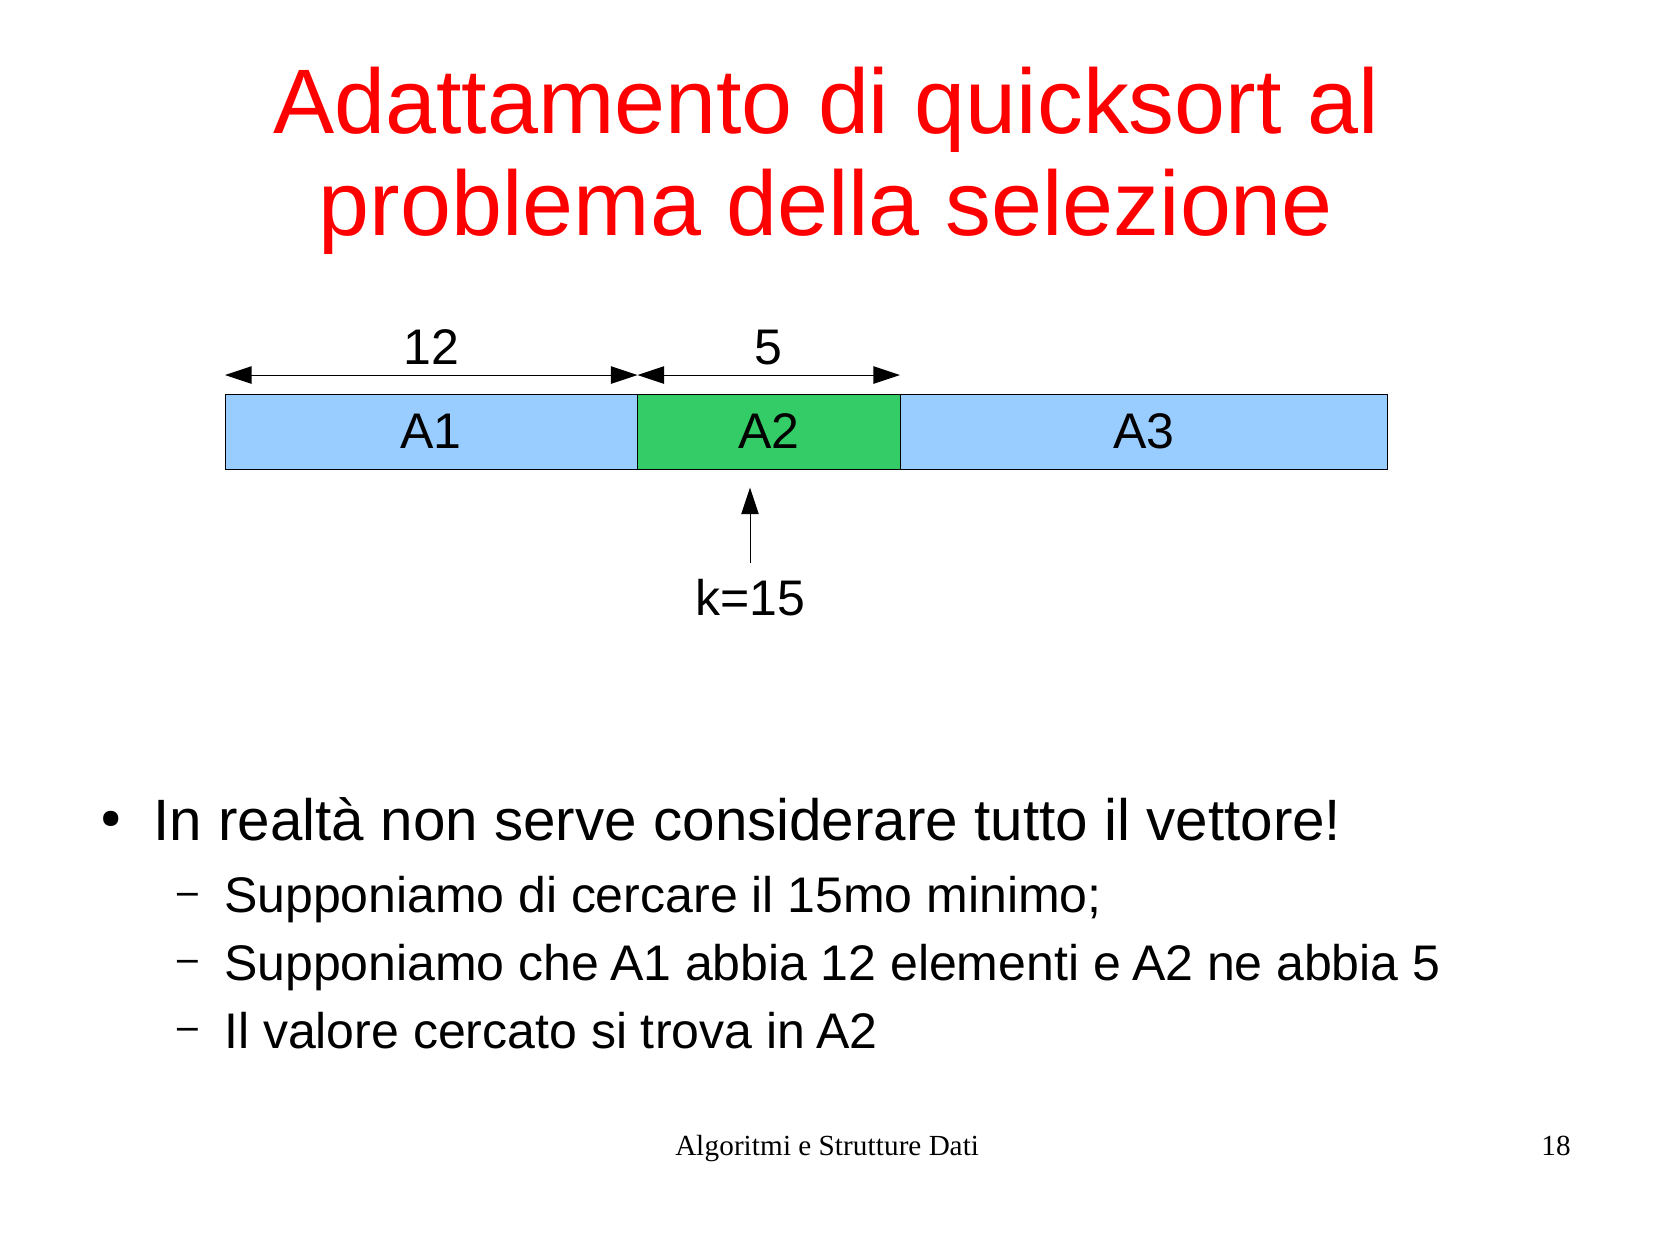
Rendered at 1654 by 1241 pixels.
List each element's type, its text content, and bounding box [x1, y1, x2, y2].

list In realtà non serve considerare tutto il vettore! Supponiamo di cercare il 15mo minimo; Supponiamo che A1 abbia 12 elementi e A2 ne abbia 5 Il valore cercato si trova in A2 [82, 787, 1571, 1109]
title Adattamento di quicksort al problema della selezione [82, 49, 1571, 257]
text_box A3 [901, 394, 1388, 470]
text_box A2 [637, 394, 901, 470]
text_box A1 [225, 394, 637, 470]
text_box k=15 [675, 562, 826, 634]
